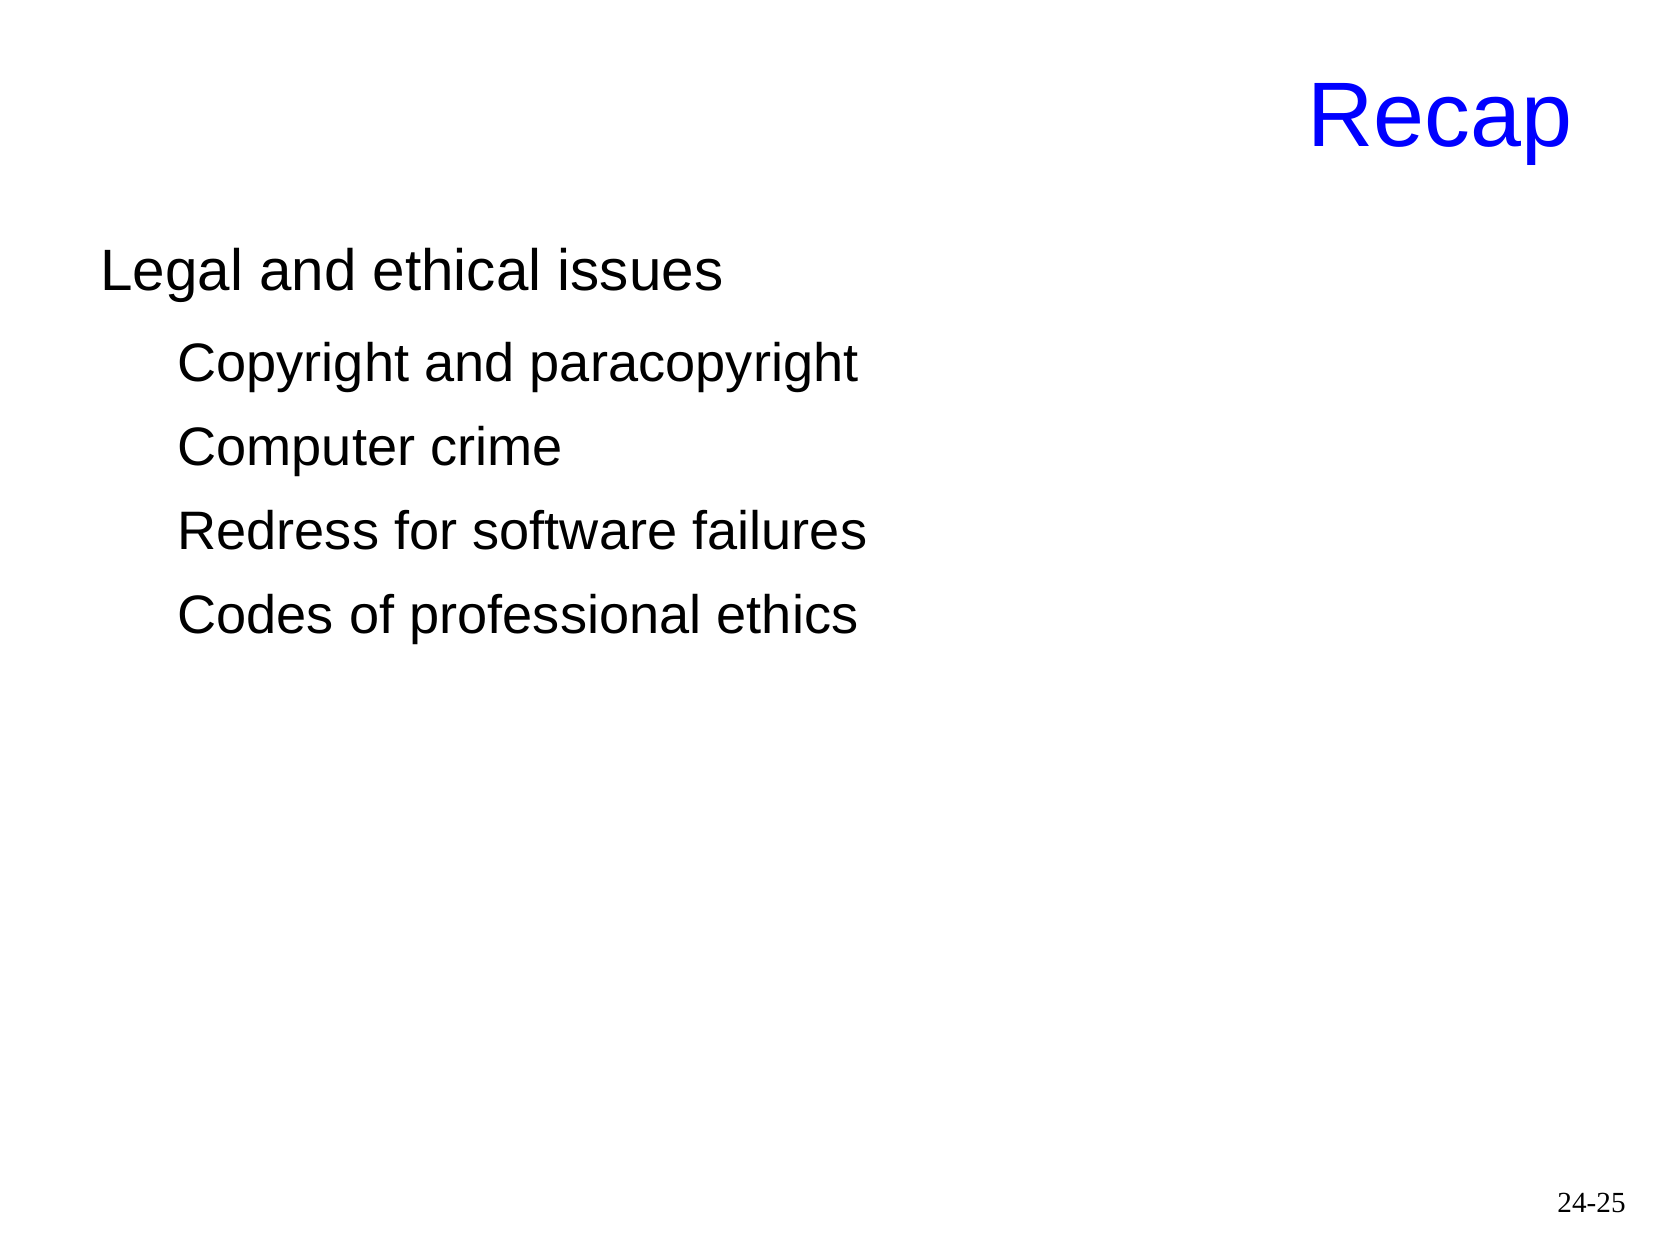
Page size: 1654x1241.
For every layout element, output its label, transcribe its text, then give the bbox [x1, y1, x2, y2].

list Legal and ethical issues Copyright and paracopyright Computer crime Redress for software failures Codes of professional ethics [82, 237, 1571, 1156]
title Recap [84, 18, 1573, 211]
